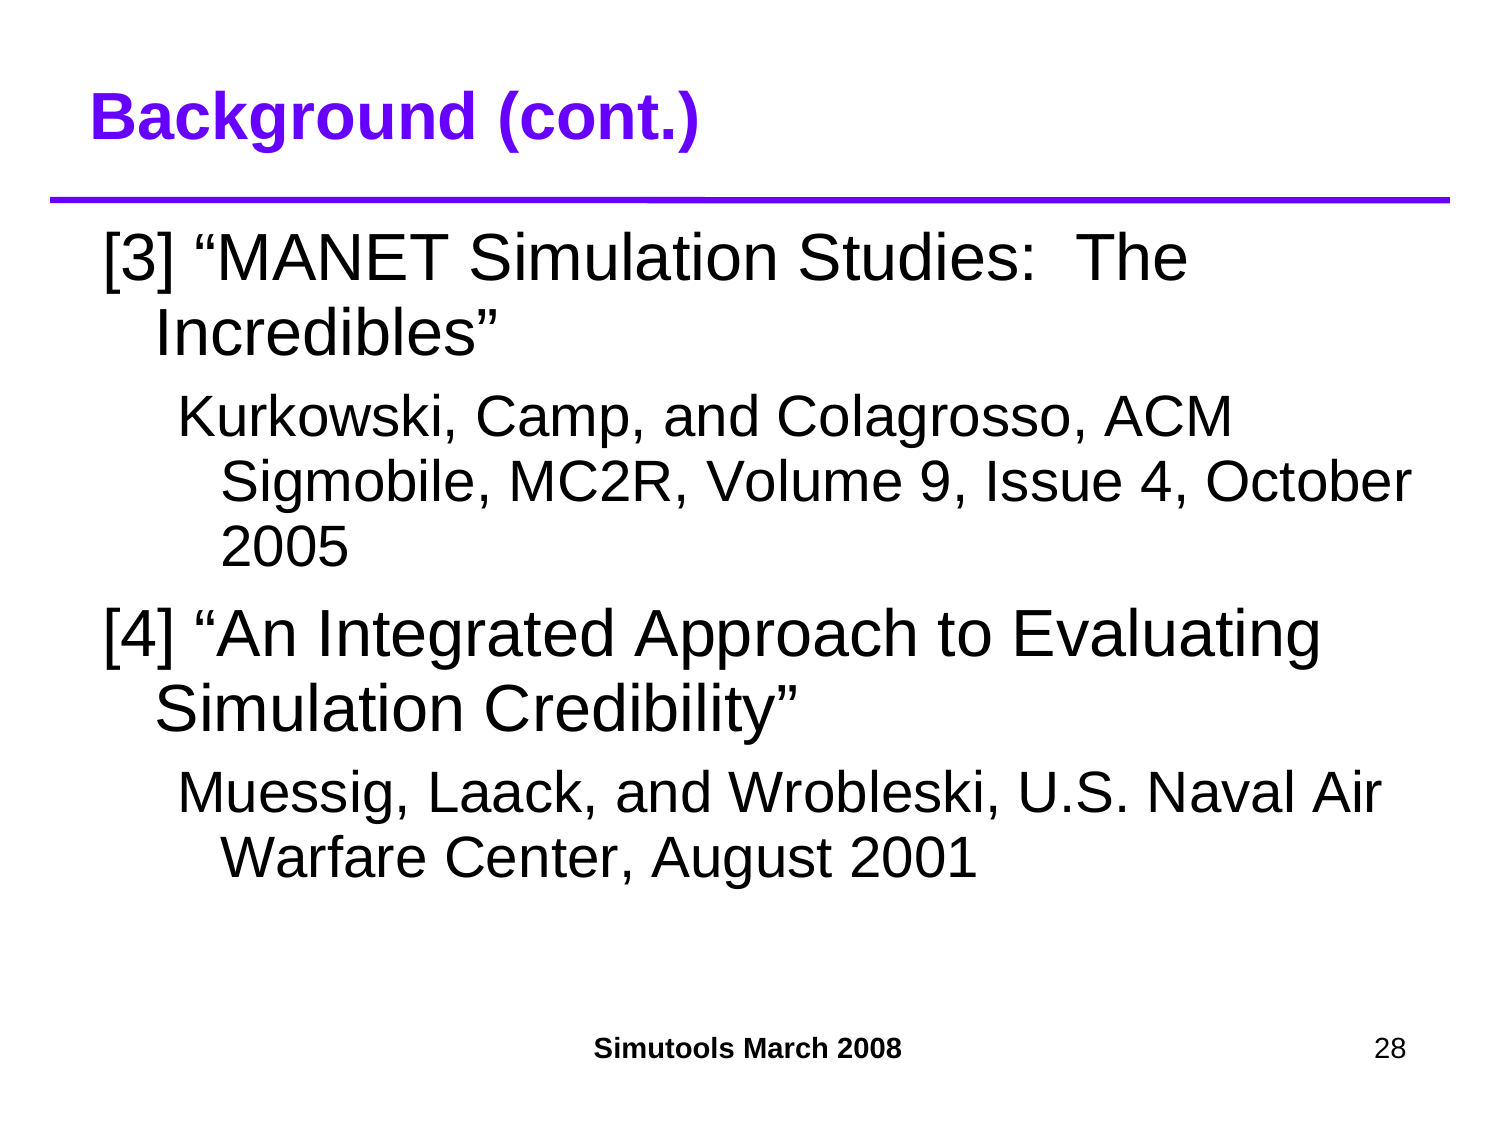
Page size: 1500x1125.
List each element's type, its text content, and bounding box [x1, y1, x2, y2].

list [3] “MANET Simulation Studies: The Incredibles” Kurkowski, Camp, and Colagrosso, ACM Sigmobile, MC2R, Volume 9, Issue 4, October 2005 [4] “An Integrated Approach to Evaluating Simulation Credibility” Muessig, Laack, and Wrobleski, U.S. Naval Air Warfare Center, August 2001 [87, 212, 1438, 1111]
title Background (cont.) [75, 68, 1426, 165]
